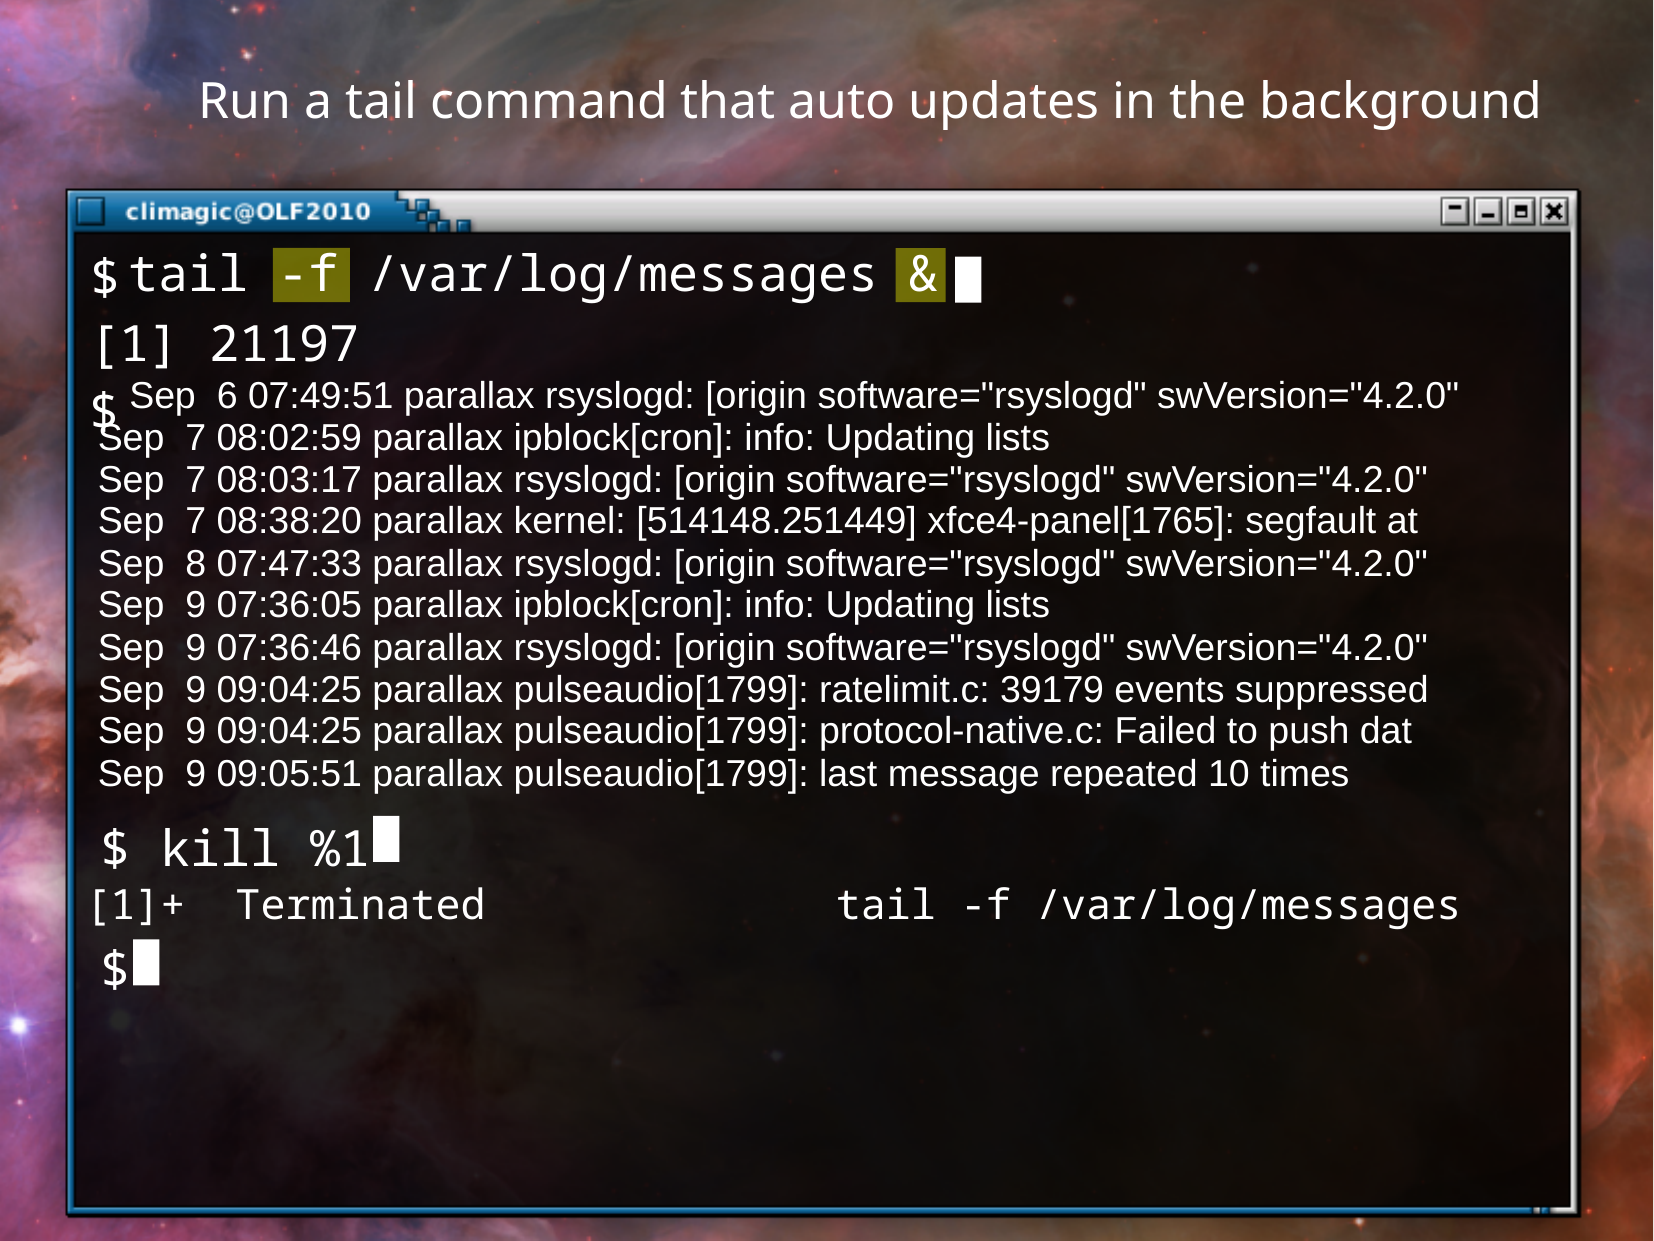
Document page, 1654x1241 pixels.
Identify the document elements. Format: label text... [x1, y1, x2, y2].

text_box [1] 21197 $ [74, 300, 375, 431]
text_box [133, 939, 160, 986]
text_box Run a tail command that auto updates in the background [183, 58, 1470, 138]
text_box Sep 6 07:49:51 parallax rsyslogd: [origin software="rsyslogd" swVersion="4.2.0" Sep 7 08:02:59 parallax ipblock[cron]: info: Updating lists Sep 7 08:03:17 parallax rsyslogd: [origin software="rsyslogd" swVersion="4.2.0" Sep 7 08:38:20 parallax kernel: [514148.251449] xfce4-panel[1765]: segfault at Sep 8 07:47:33 parallax rsyslogd: [origin software="rsyslogd" swVersion="4.2.0" Sep 9 07:36:05 parallax ipblock[cron]: info: Updating lists Sep 9 07:36:46 parallax rsyslogd: [origin software="rsyslogd" swVersion="4.2.0" Sep 9 09:04:25 parallax pulseaudio[1799]: ratelimit.c: 39179 events suppressed Sep 9 09:04:25 parallax pulseaudio[1799]: protocol-native.c: Failed to push dat Sep 9 09:05:51 parallax pulseaudio[1799]: last message repeated 10 times [83, 366, 1475, 844]
text_box $ kill %1 [85, 805, 427, 866]
text_box [955, 256, 982, 303]
text_box $ [76, 234, 136, 300]
text_box $ [85, 926, 386, 1000]
subtitle tail -f /var/log/messages & [128, 224, 1346, 321]
text_box [373, 815, 400, 862]
picture [0, 0, 1654, 1241]
text_box [1]+ Terminated tail -f /var/log/messages [70, 866, 1490, 931]
